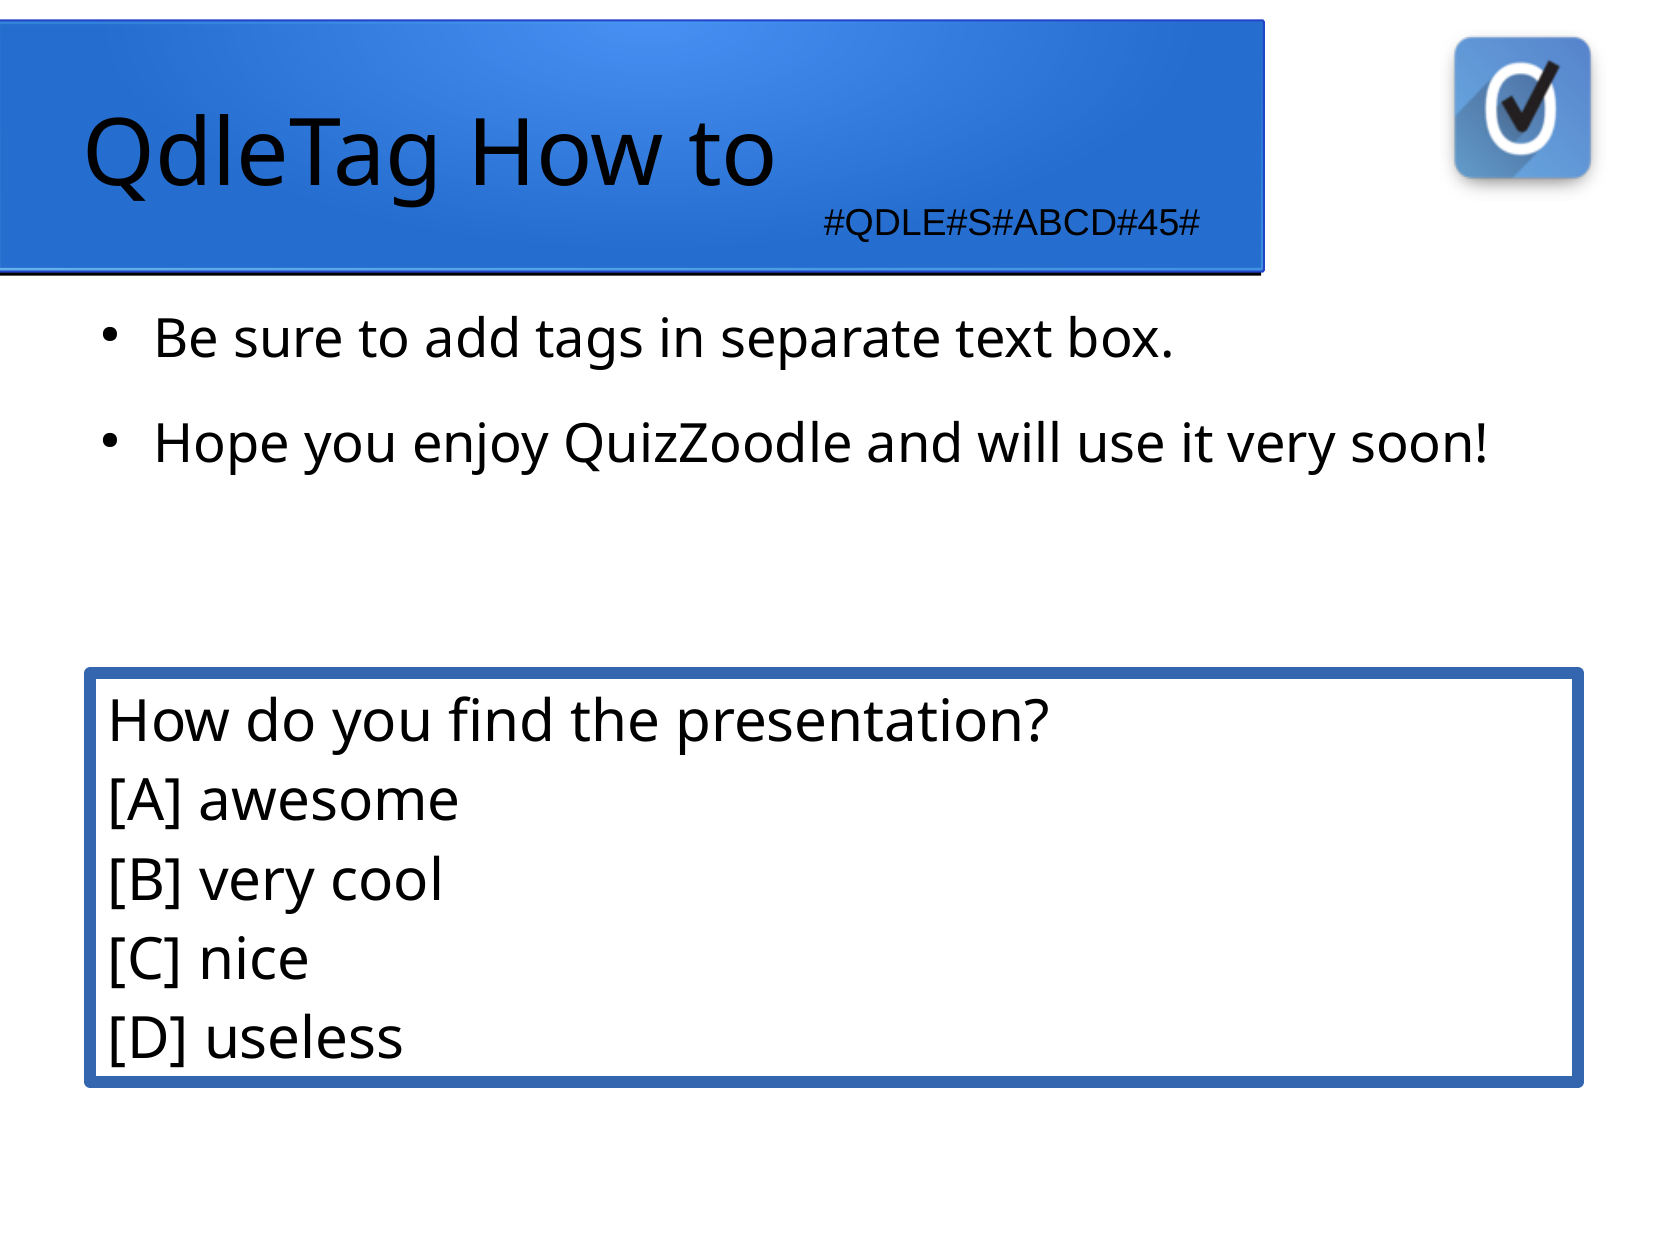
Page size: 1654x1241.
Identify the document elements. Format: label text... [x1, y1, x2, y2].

list Be sure to add tags in separate text box. Hope you enjoy QuizZoodle and will use it very soon! [96, 679, 1571, 684]
picture [1440, 29, 1606, 201]
text_box How do you find the presentation? [A] awesome [B] very cool [C] nice [D] useless [90, 684, 1579, 1071]
title QdleTag How to [82, 47, 1235, 252]
text_box #QDLE#S#ABCD#45# [809, 194, 1216, 251]
list Be sure to add tags in separate text box. Hope you enjoy QuizZoodle and will use it very soon! [82, 299, 1571, 1019]
